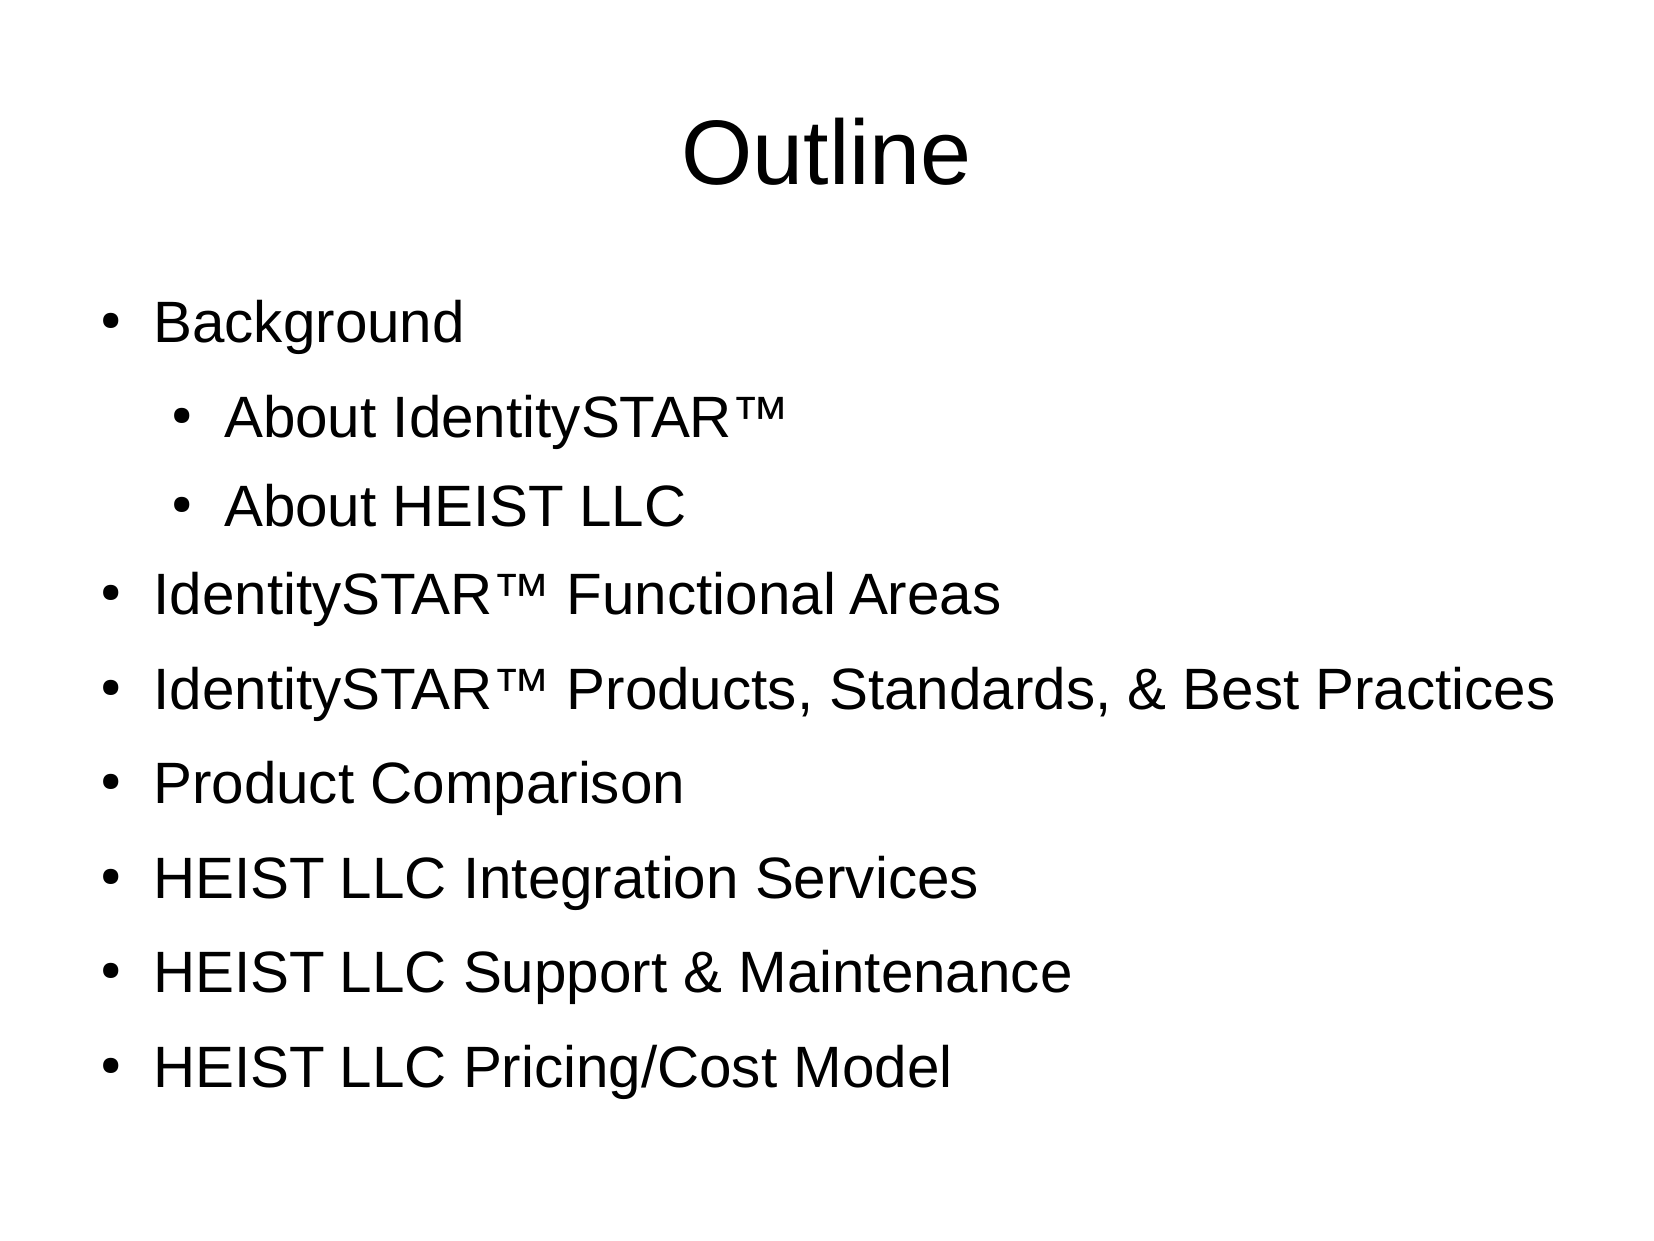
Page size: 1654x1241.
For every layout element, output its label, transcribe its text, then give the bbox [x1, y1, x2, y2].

list Background About IdentitySTAR™ About HEIST LLC IdentitySTAR™ Functional Areas IdentitySTAR™ Products, Standards, & Best Practices Product Comparison HEIST LLC Integration Services HEIST LLC Support & Maintenance HEIST LLC Pricing/Cost Model [82, 290, 1571, 1109]
title Outline [82, 49, 1571, 257]
